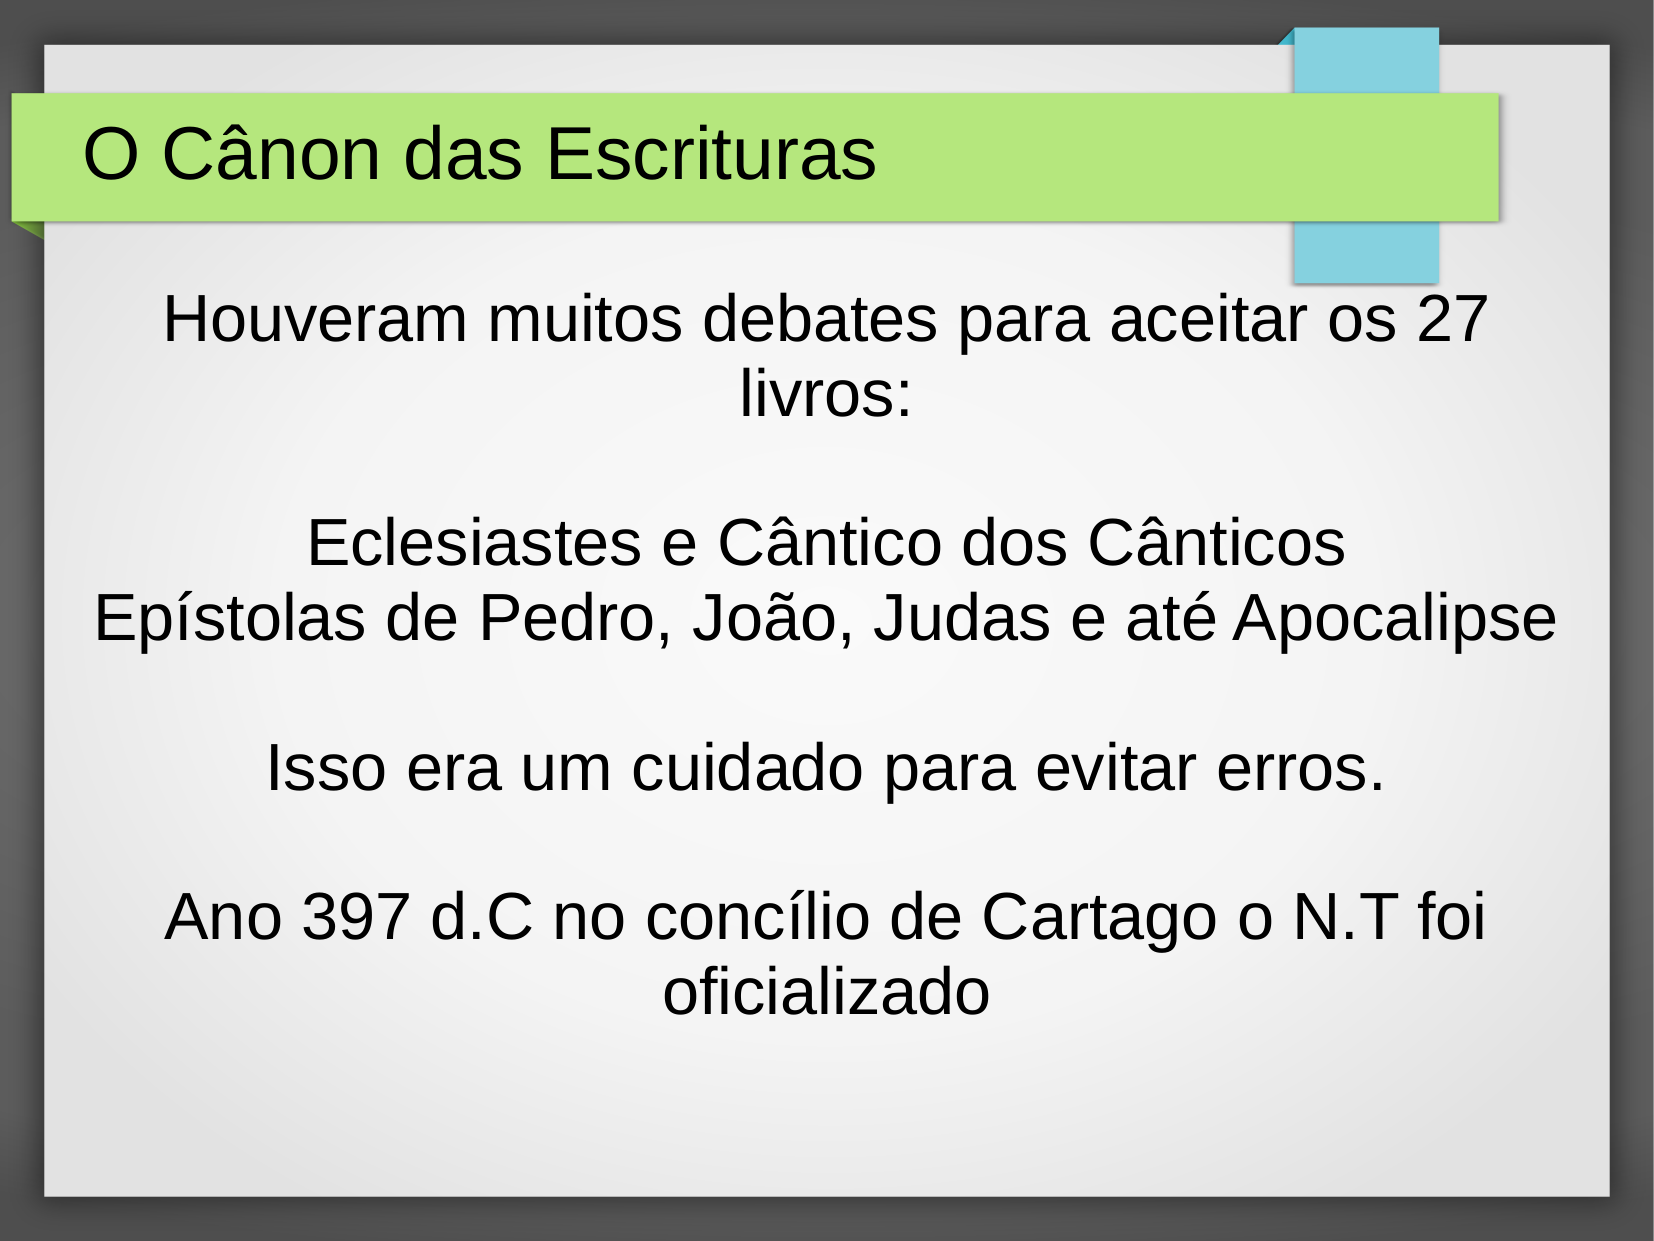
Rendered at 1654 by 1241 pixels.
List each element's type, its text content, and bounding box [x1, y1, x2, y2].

title O Cânon das Escrituras [82, 94, 1264, 213]
picture [0, 0, 1654, 1241]
subtitle Houveram muitos debates para aceitar os 27 livros: Eclesiastes e Cântico dos Cânticos Epístolas de Pedro, João, Judas e até Apocalipse Isso era um cuidado para evitar erros. Ano 397 d.C no concílio de Cartago o N.T foi oficializado [82, 281, 1571, 1029]
